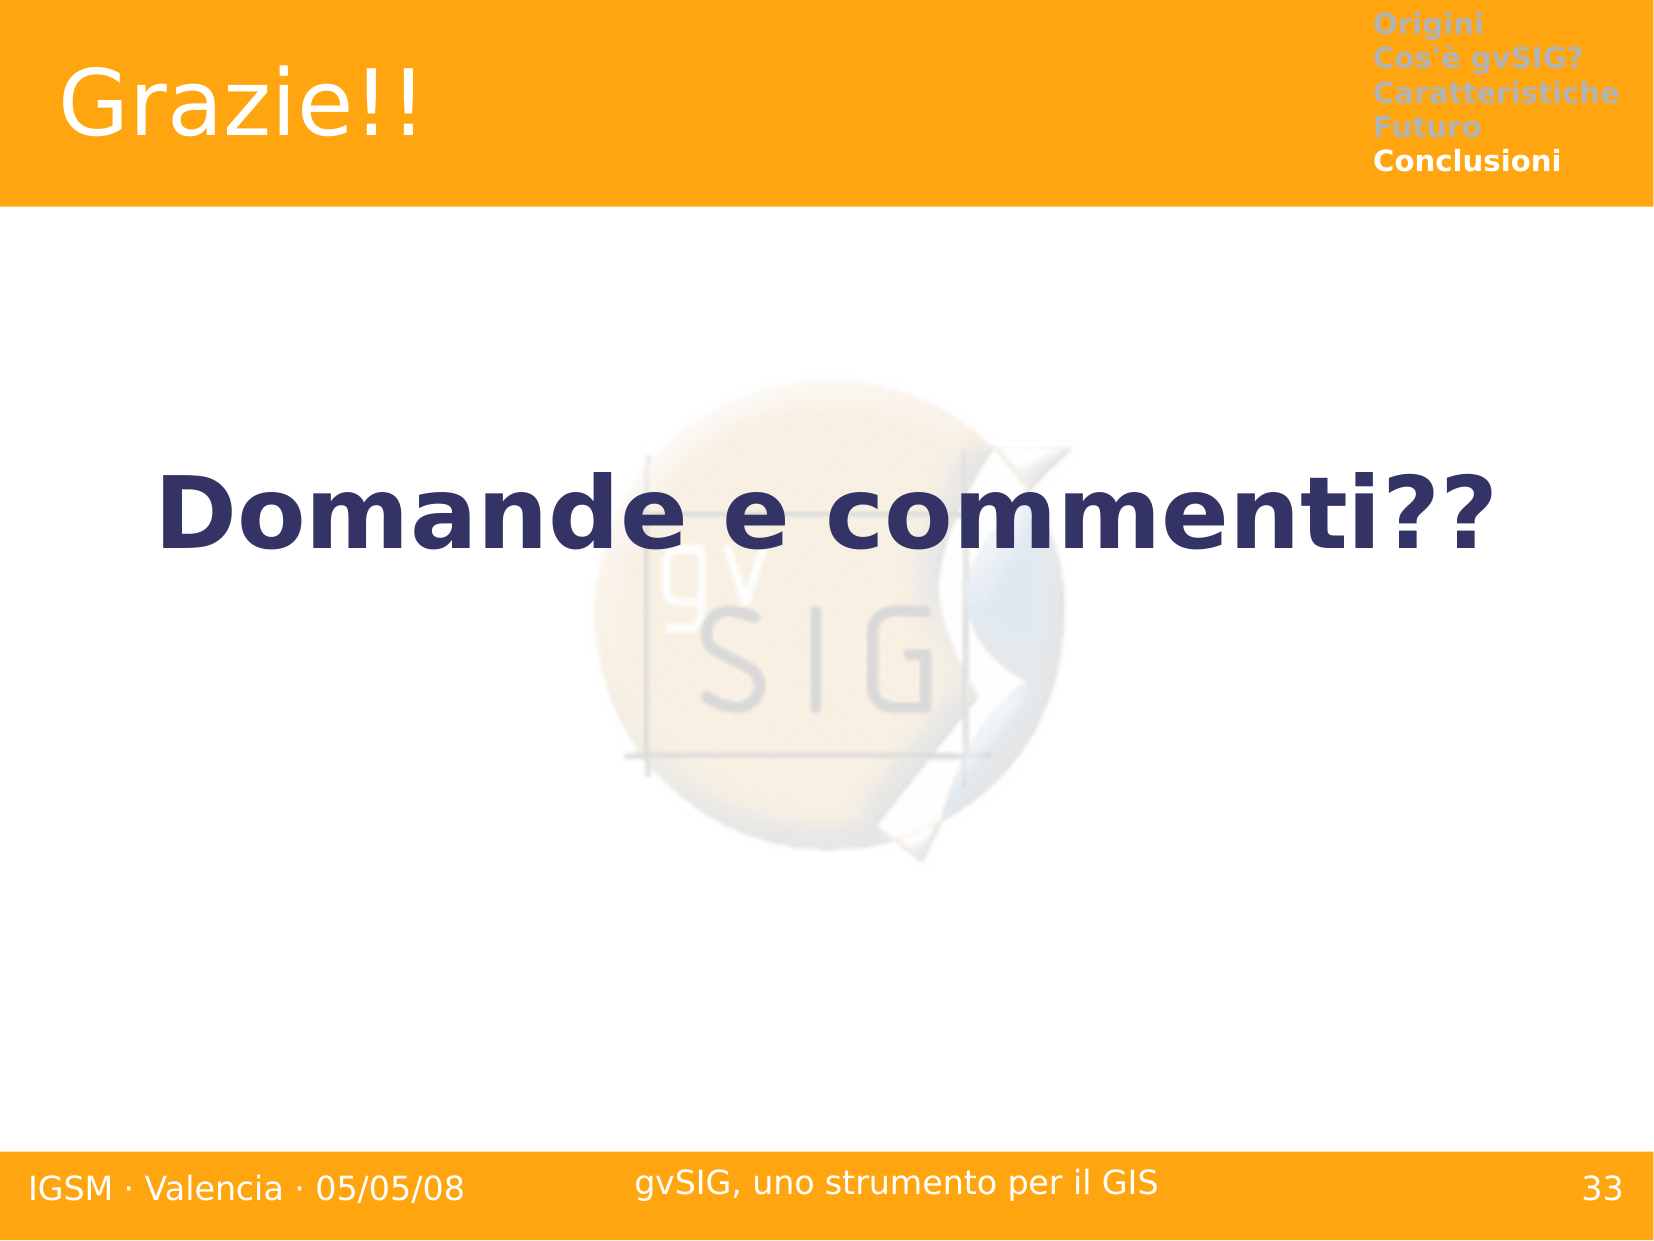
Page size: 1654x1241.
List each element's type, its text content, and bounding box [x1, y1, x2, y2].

text_box Origini Cos'è gvSIG? Caratteristiche Futuro Conclusioni [1358, 0, 1654, 207]
title Grazie!! [59, 29, 1358, 178]
text_box Domande e commenti?? [103, 448, 1551, 792]
